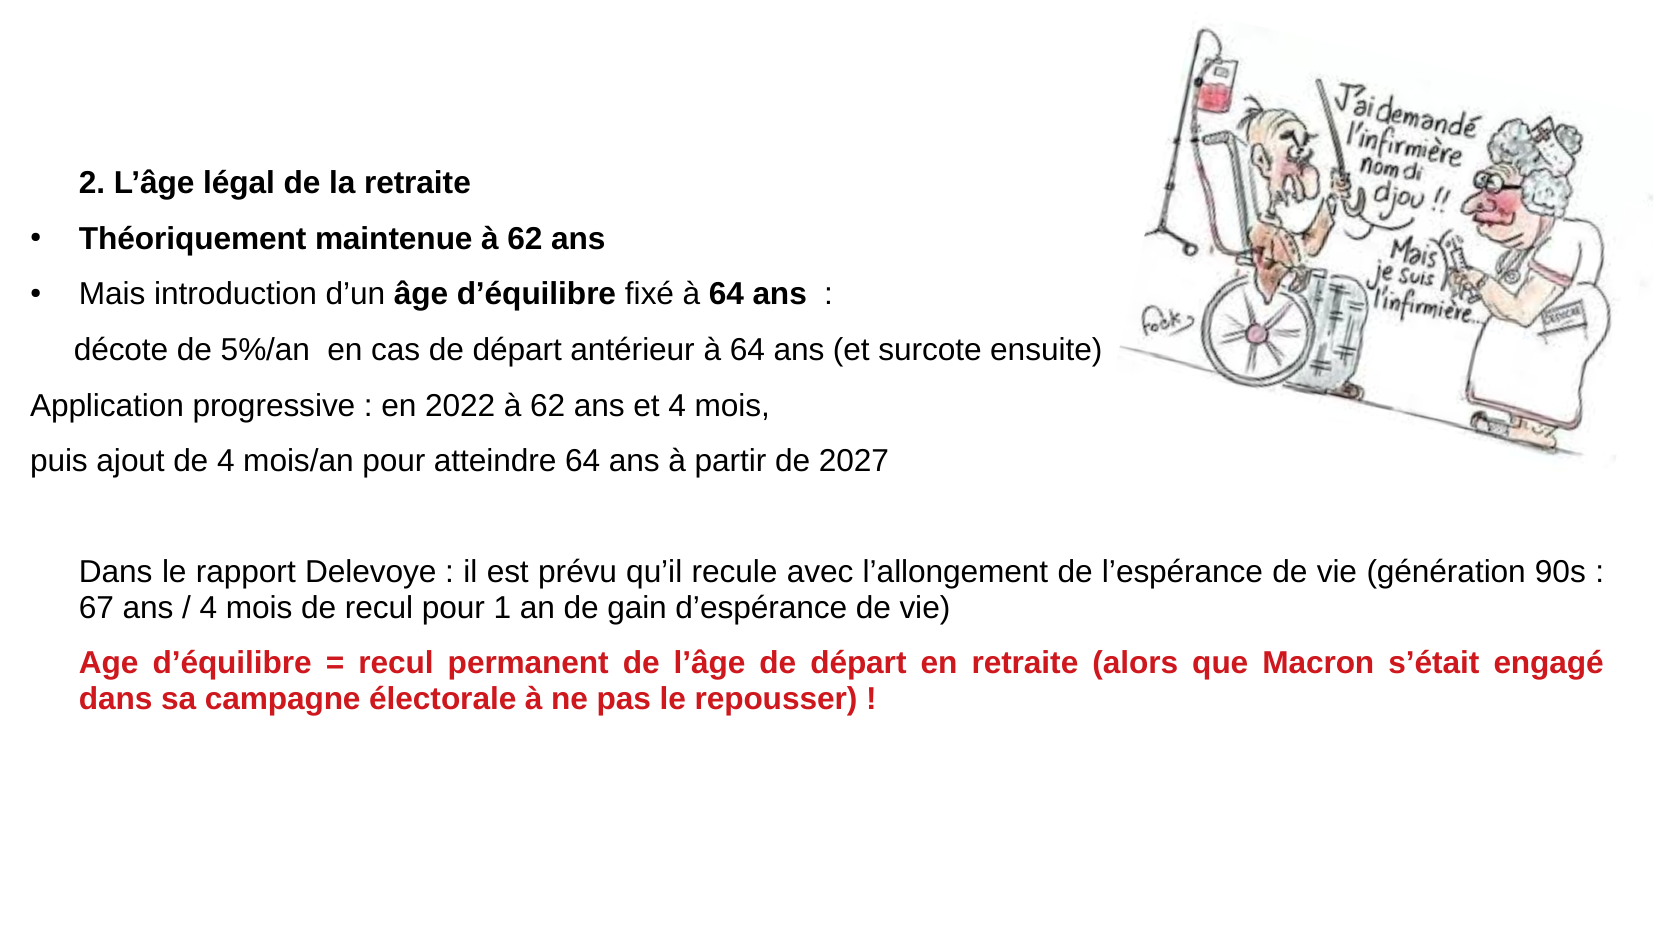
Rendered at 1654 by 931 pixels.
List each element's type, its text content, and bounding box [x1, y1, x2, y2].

list 2. L’âge légal de la retraite Théoriquement maintenue à 62 ans Mais introduction d’un âge d’équilibre fixé à 64 ans : décote de 5%/an en cas de départ antérieur à 64 ans (et surcote ensuite) Application progressive : en 2022 à 62 ans et 4 mois, puis ajout de 4 mois/an pour atteindre 64 ans à partir de 2027 Dans le rapport Delevoye : il est prévu qu’il recule avec l’allongement de l’espérance de vie (génération 90s : 67 ans / 4 mois de recul pour 1 an de gain d’espérance de vie) Age d’équilibre = recul permanent de l’âge de départ en retraite (alors que Macron s’était engagé dans sa campagne électorale à ne pas le repousser) ! [30, 165, 1606, 721]
picture [1160, 11, 1654, 483]
